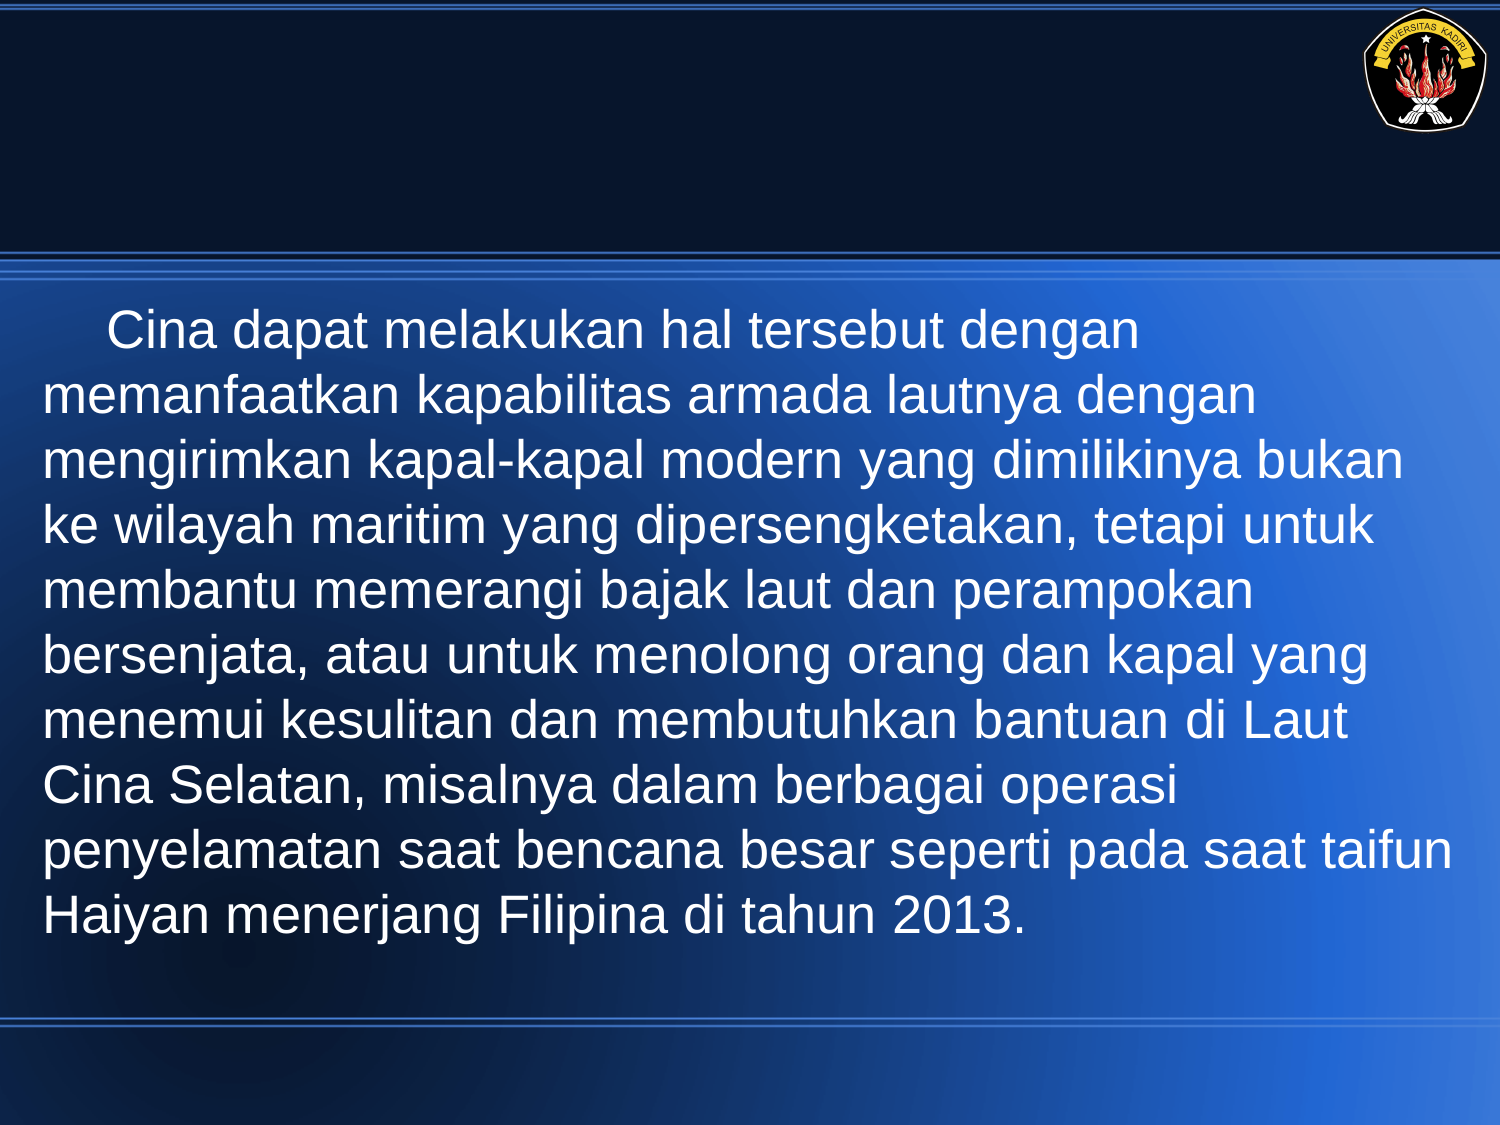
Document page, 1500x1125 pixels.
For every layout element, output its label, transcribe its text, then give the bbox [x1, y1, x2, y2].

picture [1350, 0, 1500, 140]
list Cina dapat melakukan hal tersebut dengan memanfaatkan kapabilitas armada lautnya dengan mengirimkan kapal-kapal modern yang dimilikinya bukan ke wilayah maritim yang dipersengketakan, tetapi untuk membantu memerangi bajak laut dan perampokan bersenjata, atau untuk menolong orang dan kapal yang menemui kesulitan dan membutuhkan bantuan di Laut Cina Selatan, misalnya dalam berbagai operasi penyelamatan saat bencana besar seperti pada saat taifun Haiyan menerjang Filipina di tahun 2013. [42, 212, 1461, 1125]
